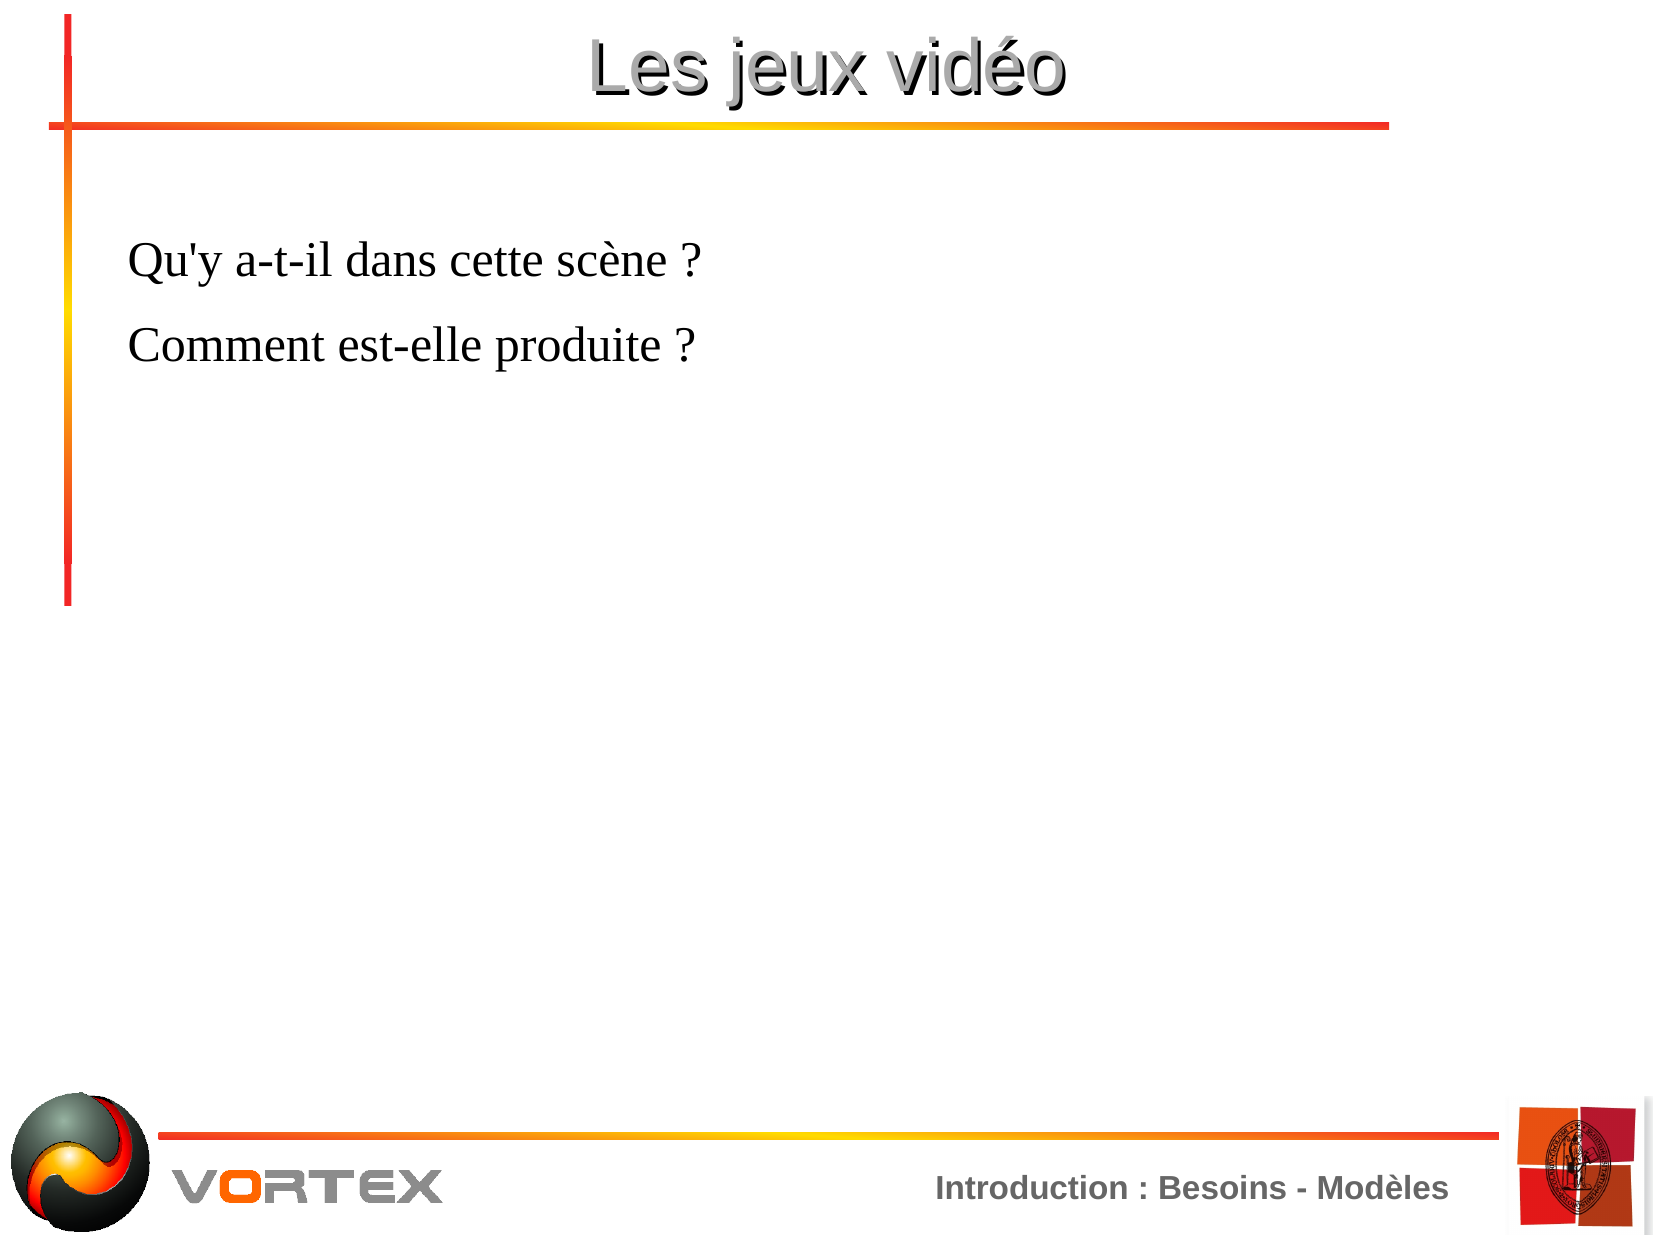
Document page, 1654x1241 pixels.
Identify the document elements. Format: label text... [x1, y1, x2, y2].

list Qu'y a-t-il dans cette scène ? Comment est-elle produite ? [109, 160, 1593, 1088]
picture [11, 1092, 443, 1232]
picture [1505, 1096, 1653, 1235]
title Les jeux vidéo [0, 9, 1654, 123]
